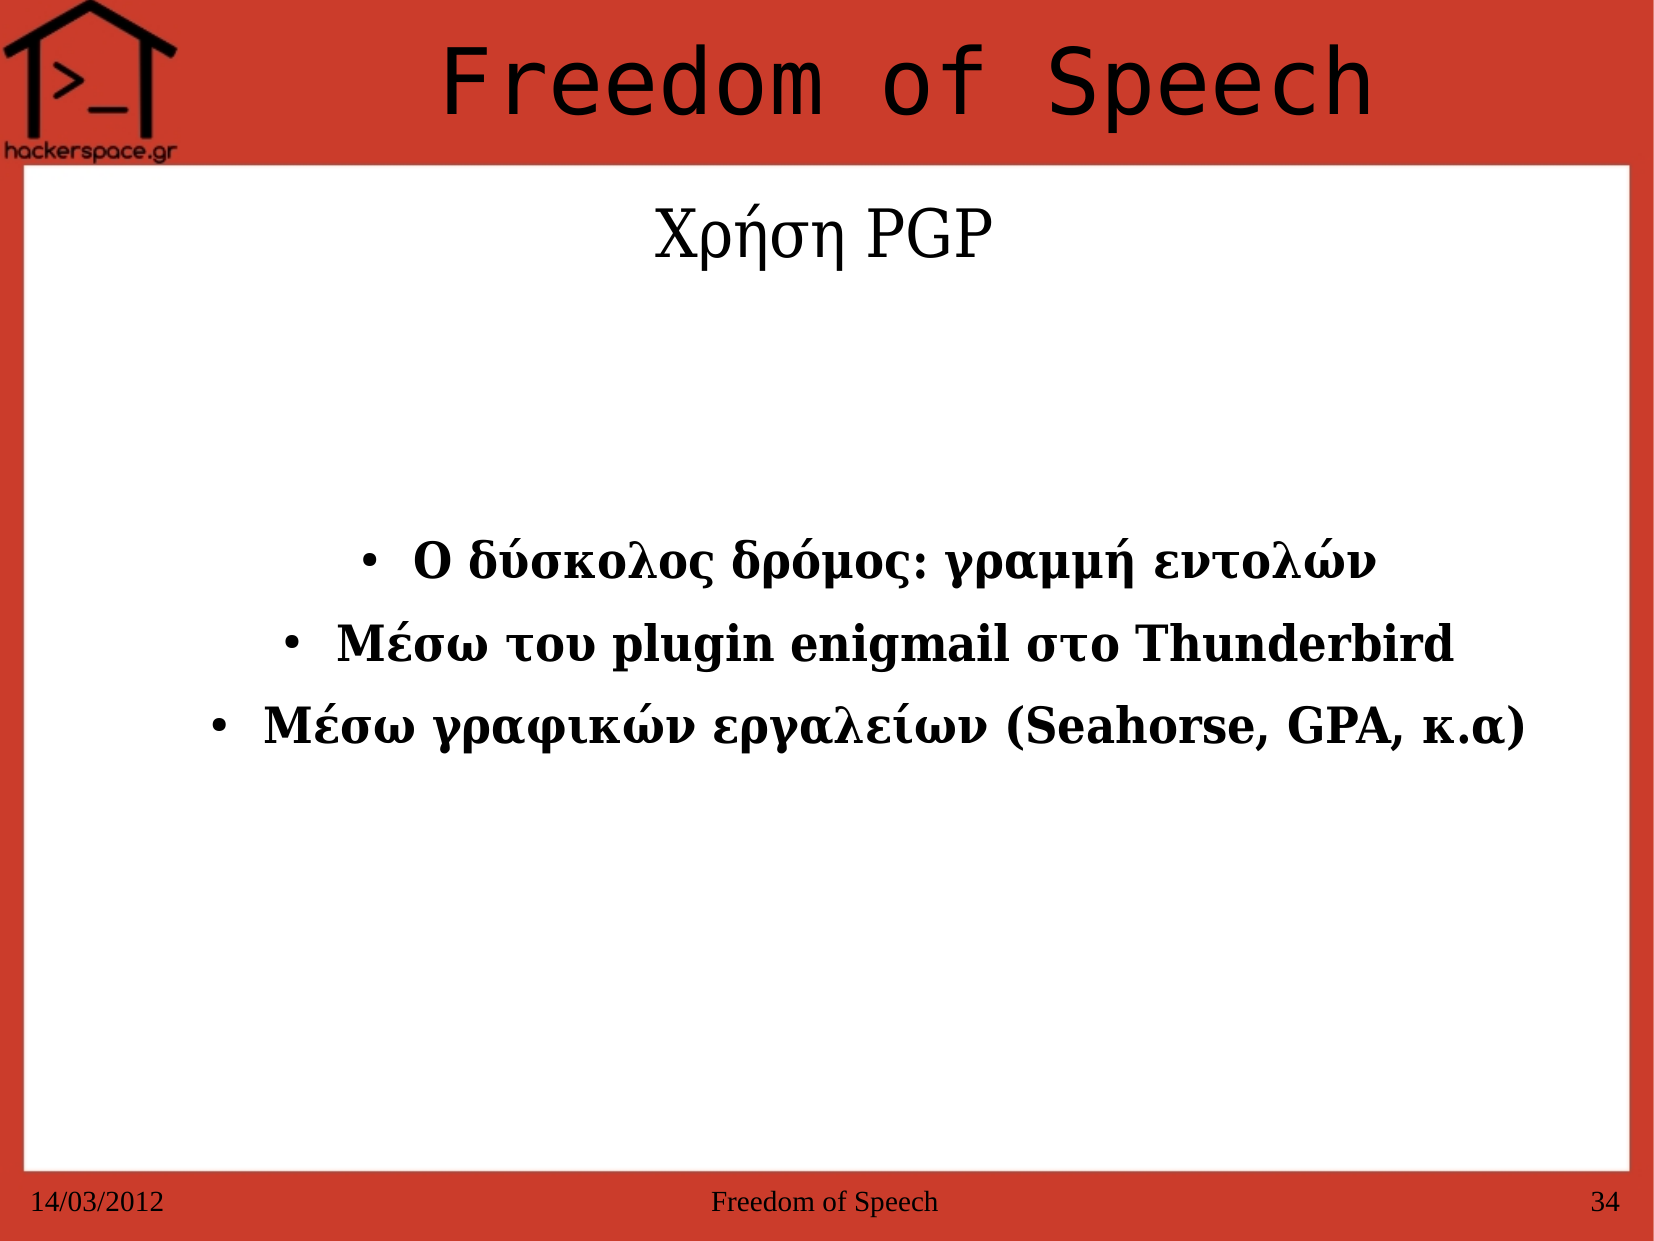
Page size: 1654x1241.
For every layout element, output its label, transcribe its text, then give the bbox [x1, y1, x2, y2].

title Freedom of Speech [195, 15, 1621, 151]
list Χρήση PGP Ο δύσκολος δρόμος: γραμμή εντολών Μέσω του plugin enigmail στο Thunderbird Μέσω γραφικών εργαλείων (Seahorse, GPA, κ.α) [60, 195, 1591, 1141]
picture [0, 0, 1654, 1241]
